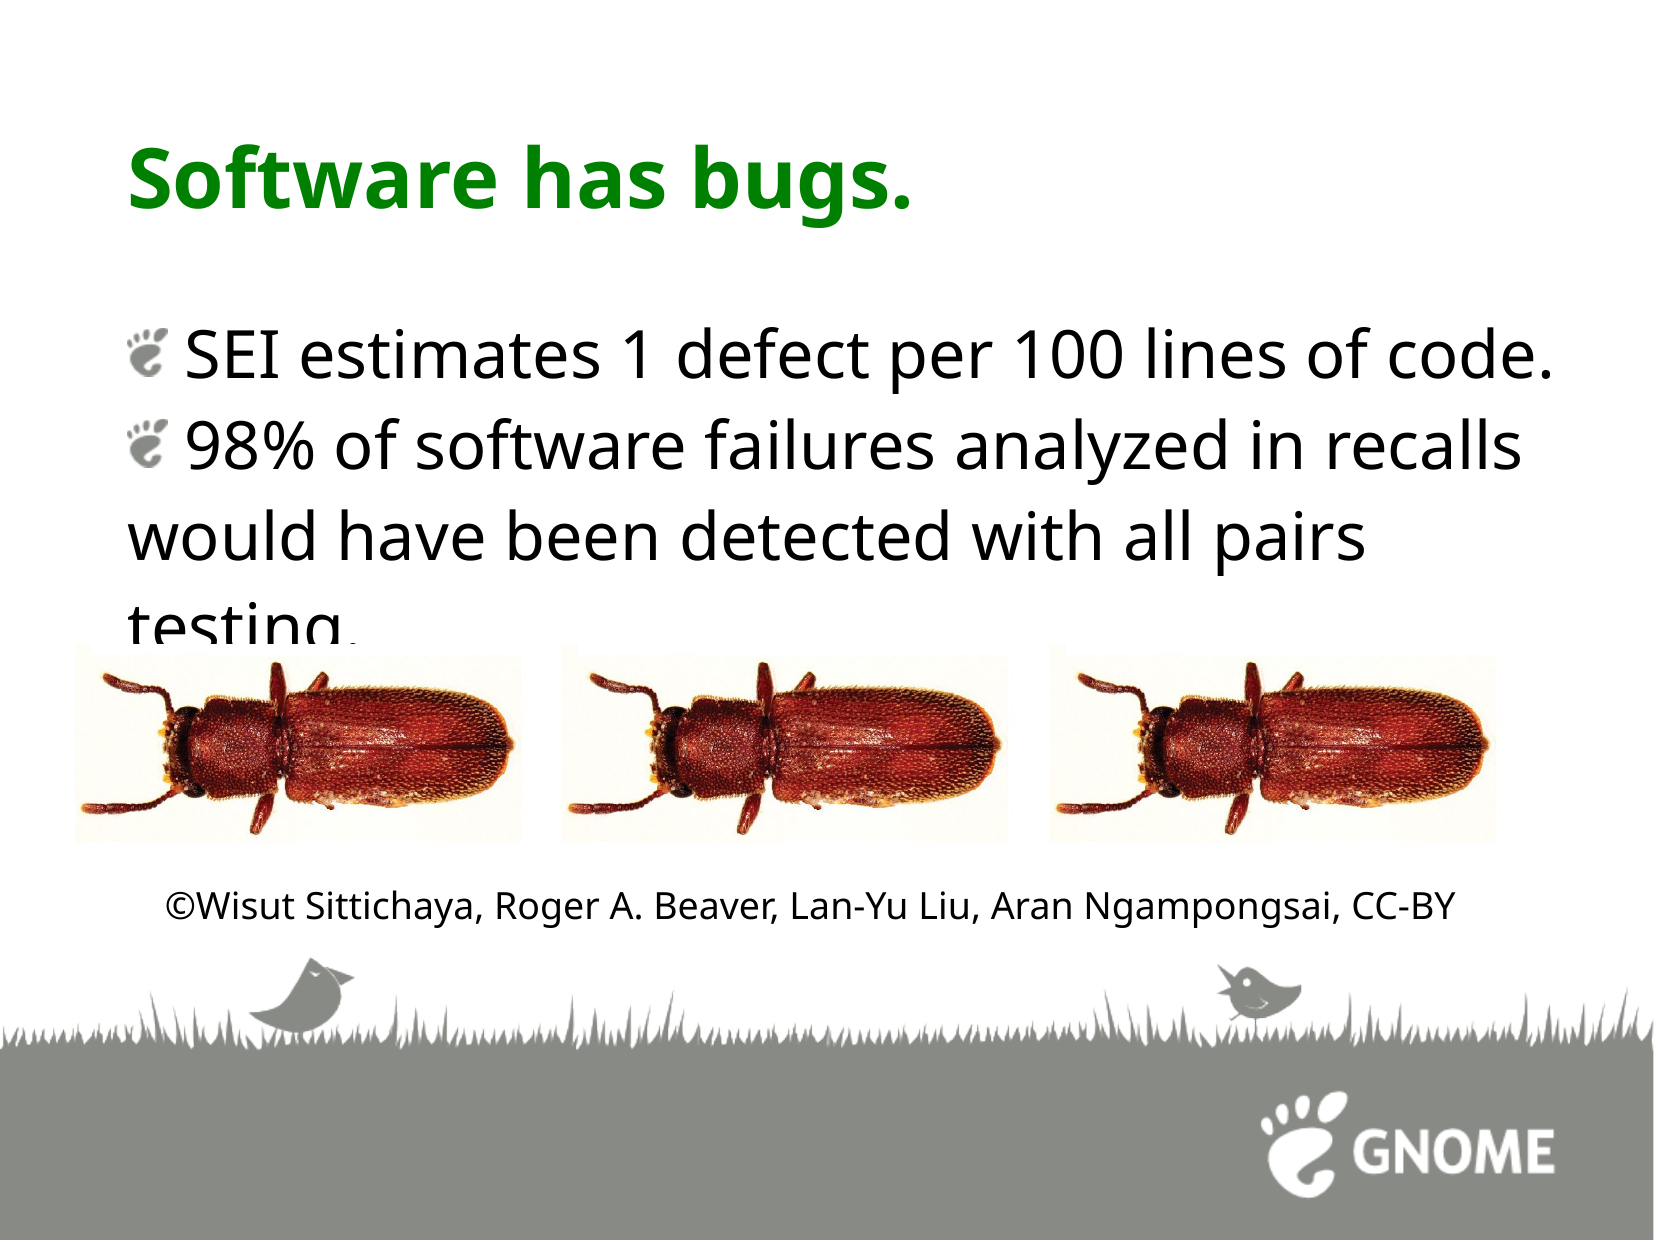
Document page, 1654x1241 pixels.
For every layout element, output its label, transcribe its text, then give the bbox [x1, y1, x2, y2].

text_box Software has bugs. [112, 112, 1276, 239]
picture [0, 0, 1654, 1241]
text_box SEI estimates 1 defect per 100 lines of code. 98% of software failures analyzed in recalls would have been detected with all pairs testing. [112, 300, 1576, 584]
text_box ©Wisut Sittichaya, Roger A. Beaver, Lan-Yu Liu, Aran Ngampongsai, CC-BY [150, 872, 1501, 938]
